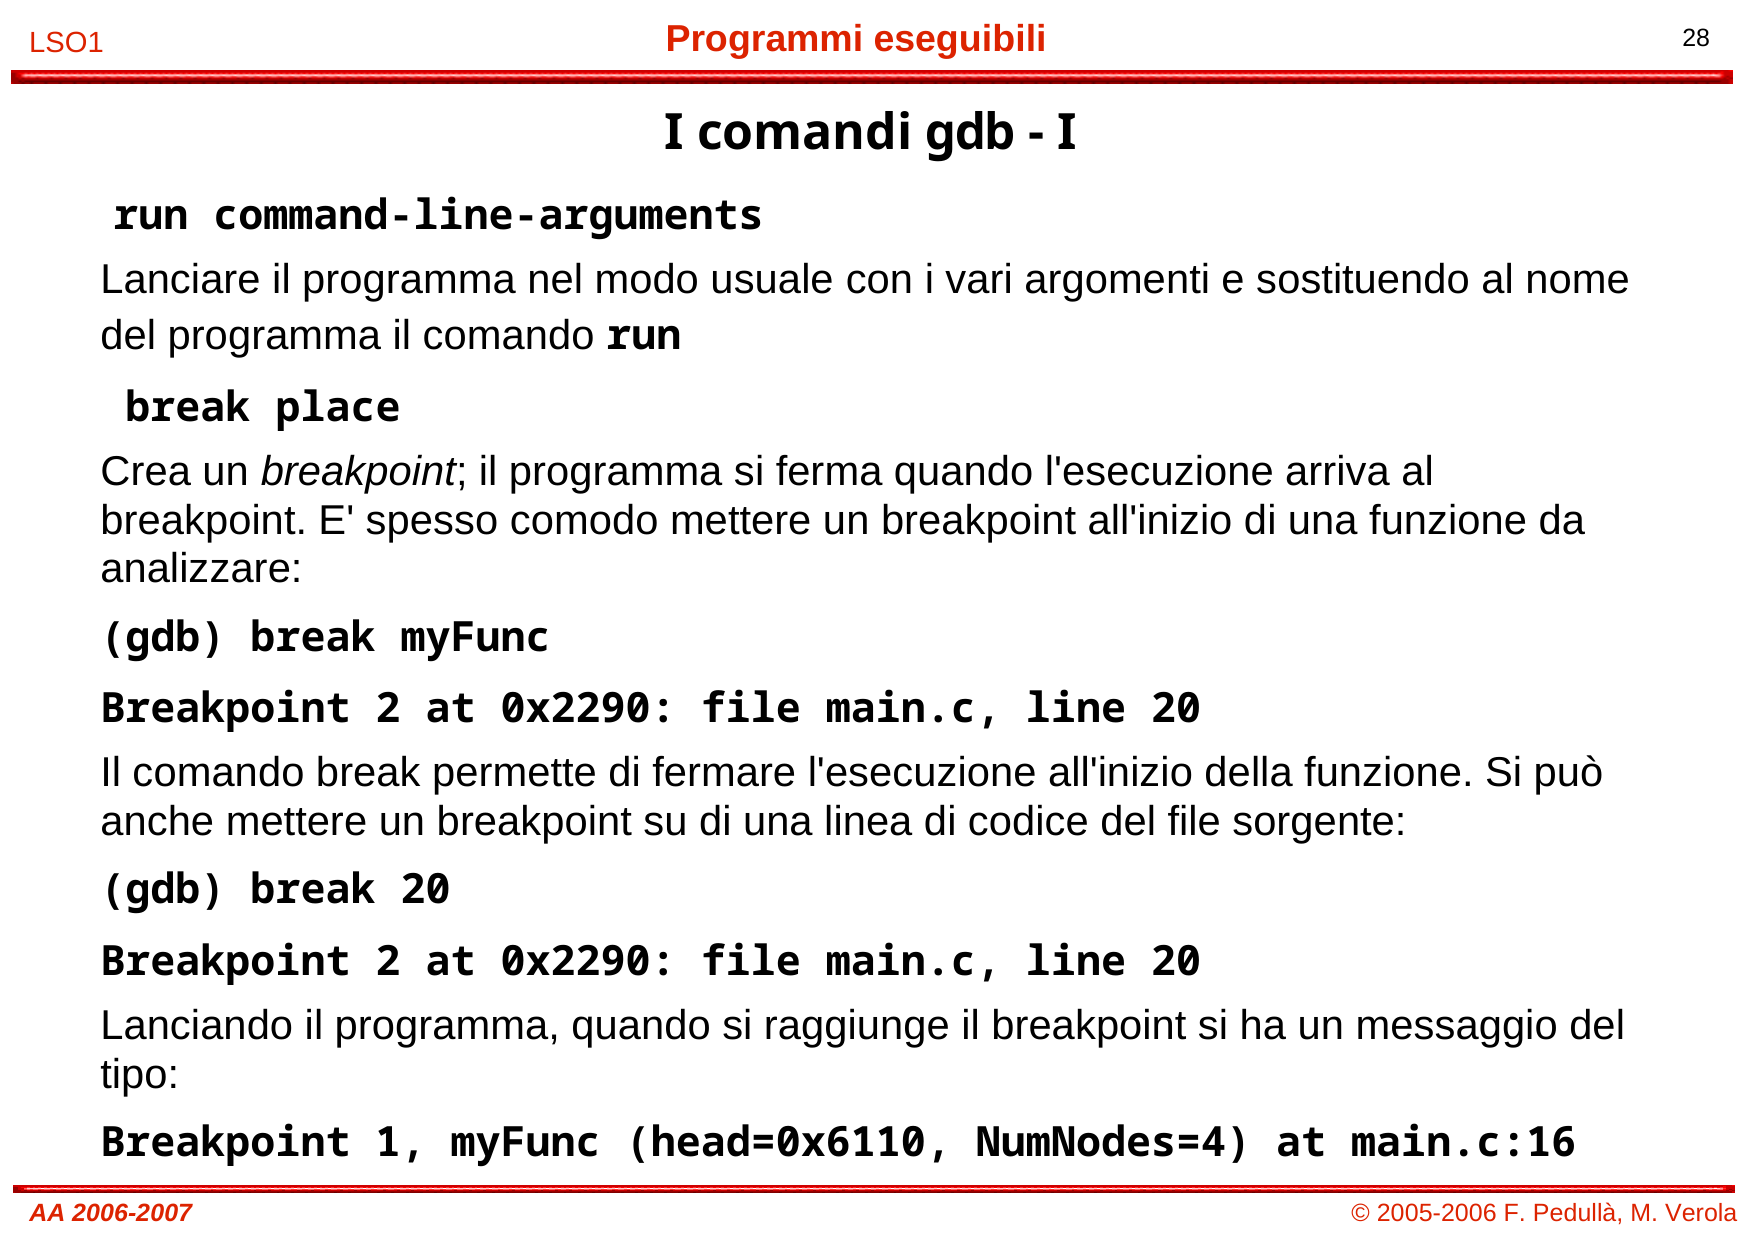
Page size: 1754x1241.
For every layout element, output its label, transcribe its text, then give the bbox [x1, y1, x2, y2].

text_box run command-line-arguments Lanciare il programma nel modo usuale con i vari argomenti e sostituendo al nome del programma il comando run break place Crea un breakpoint; il programma si ferma quando l'esecuzione arriva al breakpoint. E' spesso comodo mettere un breakpoint all'inizio di una funzione da analizzare: (gdb) break myFunc Breakpoint 2 at 0x2290: file main.c, line 20 Il comando break permette di fermare l'esecuzione all'inizio della funzione. Si può anche mettere un breakpoint su di una linea di codice del file sorgente: (gdb) break 20 Breakpoint 2 at 0x2290: file main.c, line 20 Lanciando il programma, quando si raggiunge il breakpoint si ha un messaggio del tipo: Breakpoint 1, myFunc (head=0x6110, NumNodes=4) at main.c:16 [100, 181, 1633, 1158]
picture [13, 1185, 1735, 1193]
title I comandi gdb - I [383, 84, 1359, 180]
picture [11, 70, 1733, 84]
